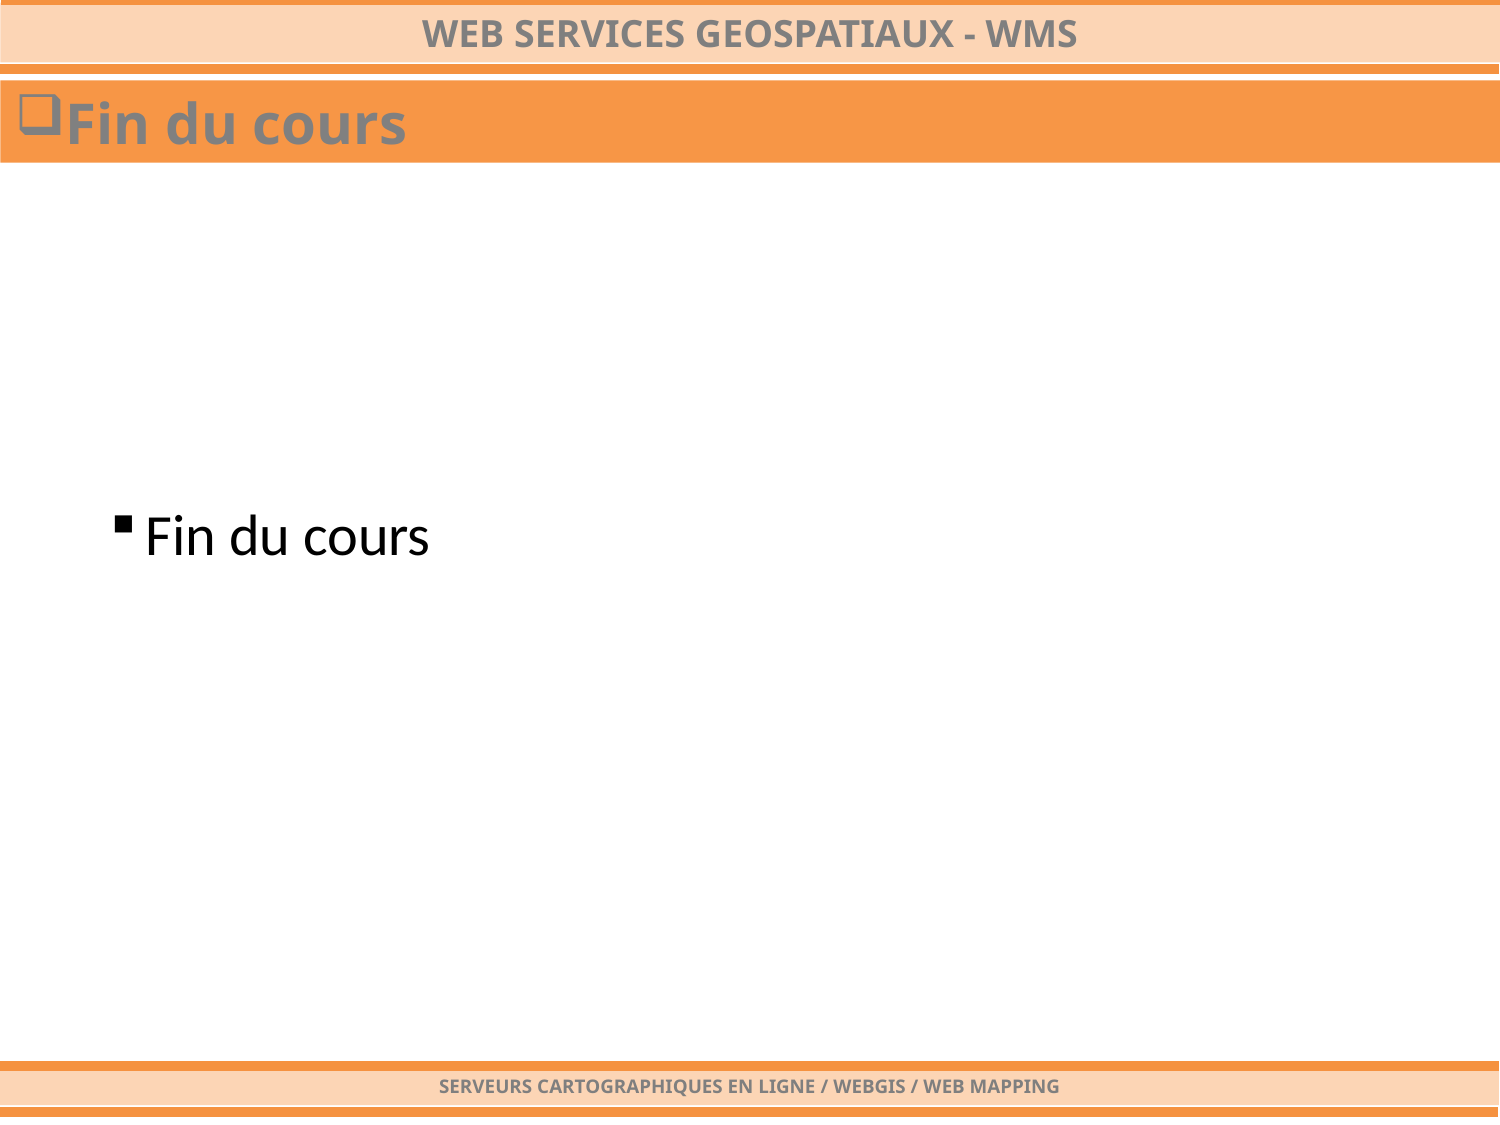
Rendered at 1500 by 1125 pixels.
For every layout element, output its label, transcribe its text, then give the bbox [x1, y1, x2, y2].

text_box WEB SERVICES GEOSPATIAUX - WMS [0, 2, 1500, 63]
text_box SERVEURS CARTOGRAPHIQUES EN LIGNE / WEBGIS / WEB MAPPING [0, 1071, 1499, 1106]
text_box Fin du cours [95, 489, 1442, 925]
text_box Fin du cours [0, 80, 1500, 163]
